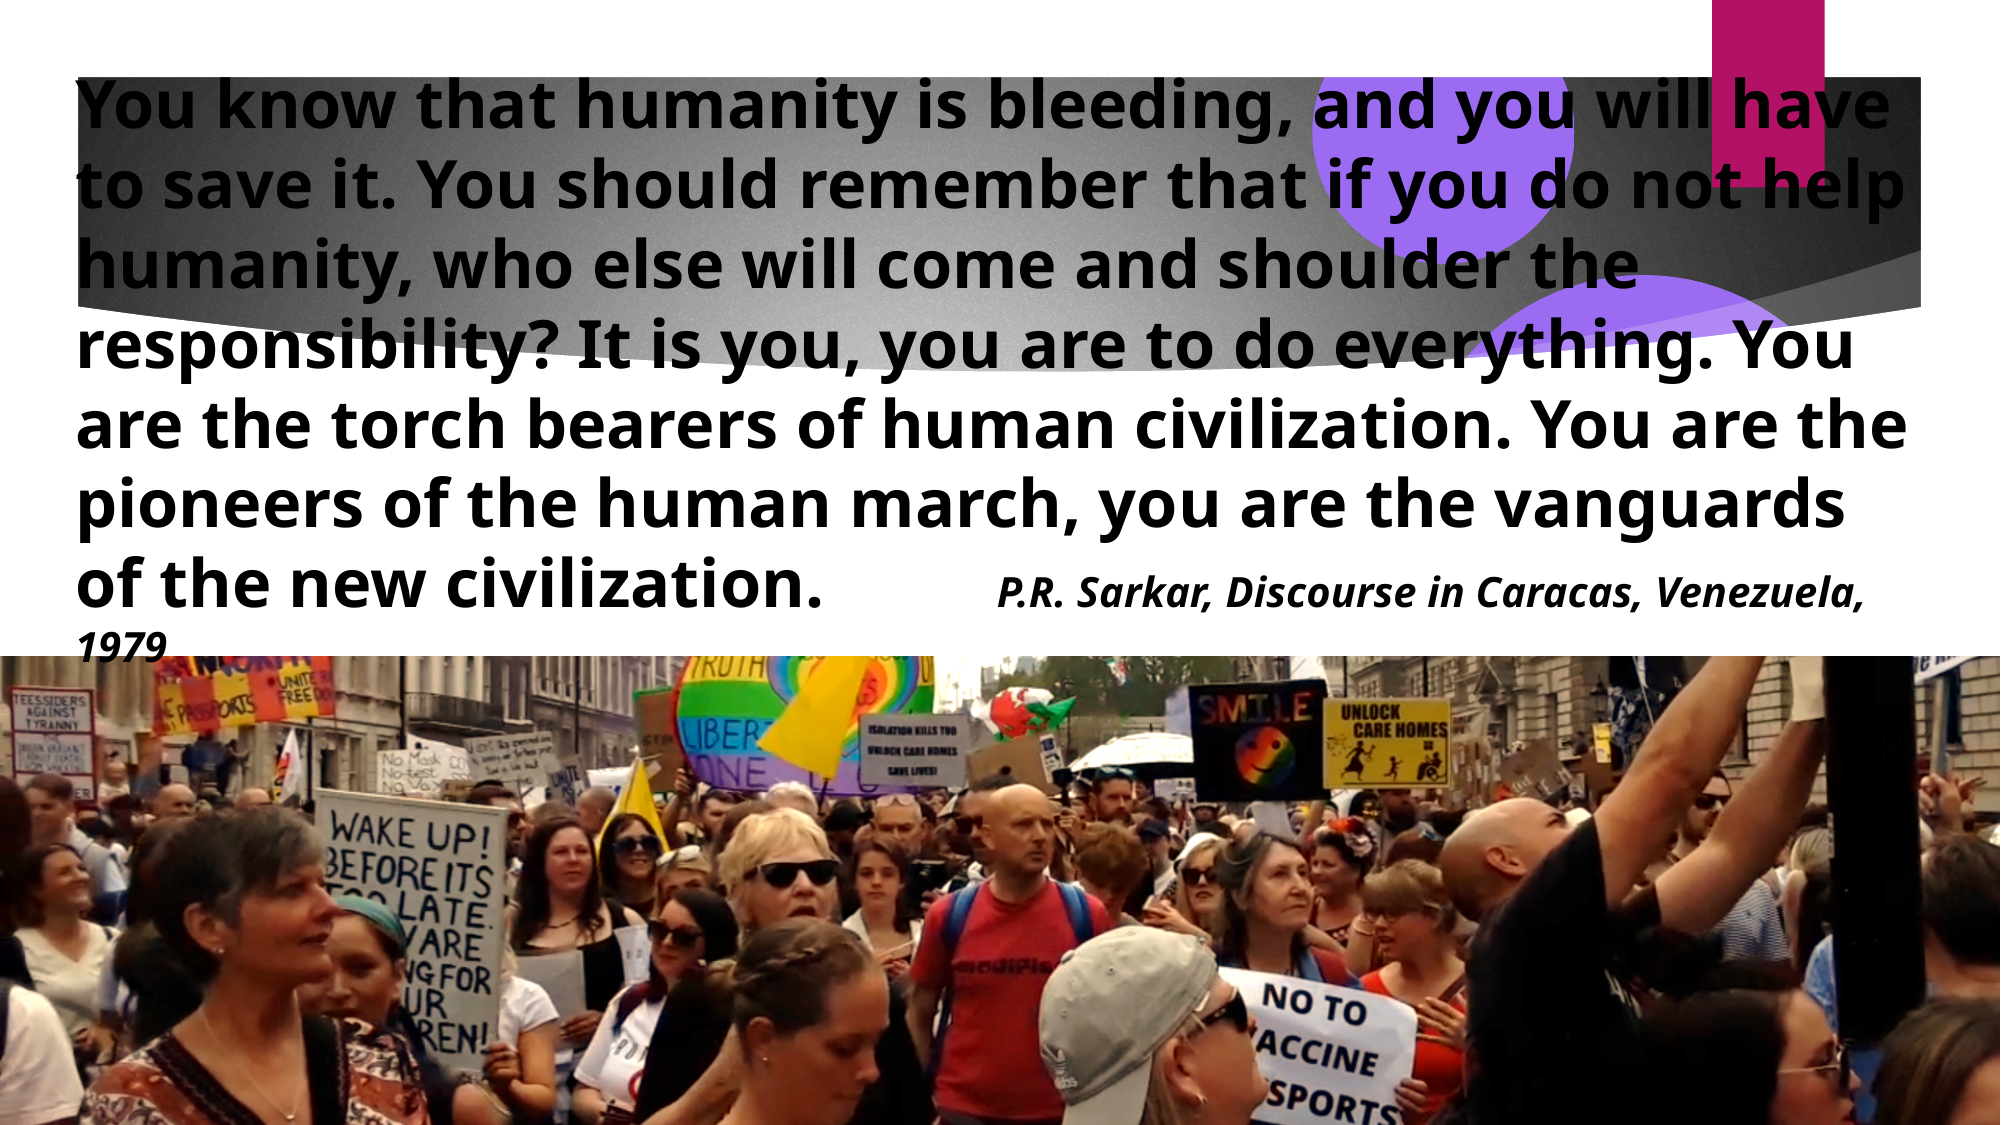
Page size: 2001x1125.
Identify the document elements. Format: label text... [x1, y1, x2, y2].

text_box You know that humanity is bleeding, and you will have to save it. You should remember that if you do not help humanity, who else will come and shoulder the responsibility? It is you, you are to do everything. You are the torch bearers of human civilization. You are the pioneers of the human march, you are the vanguards of the new civilization. P.R. Sarkar, Discourse in Caracas, Venezuela, 1979 [60, 54, 1934, 679]
picture [0, 656, 2000, 1125]
